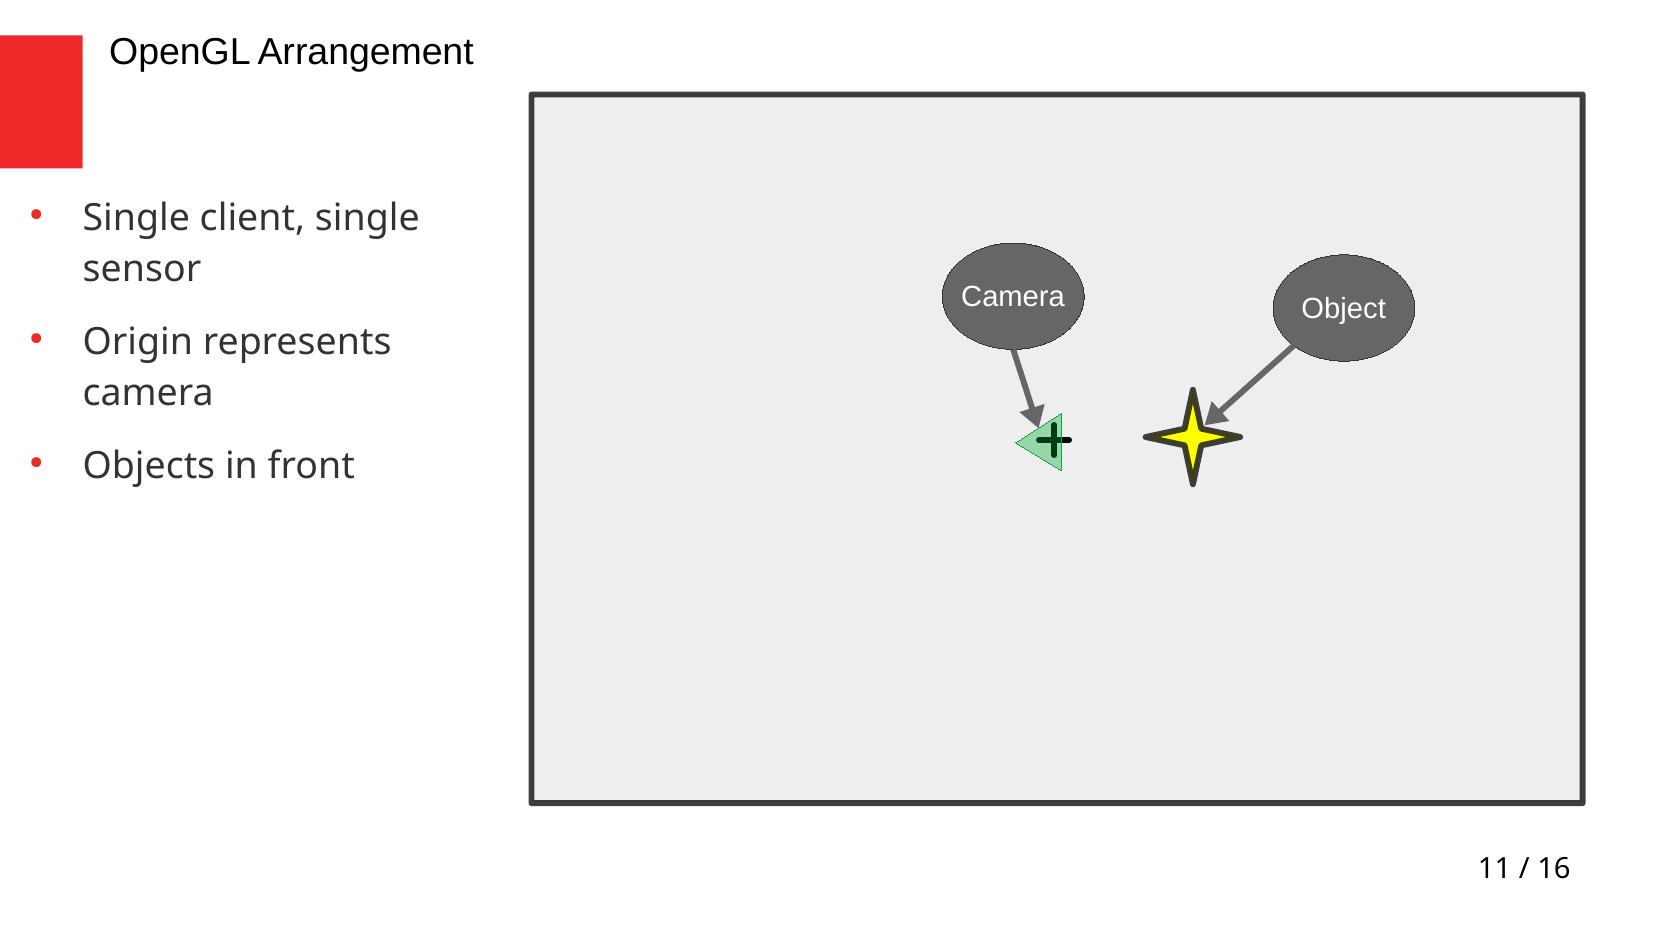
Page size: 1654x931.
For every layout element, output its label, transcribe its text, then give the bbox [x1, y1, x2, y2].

text_box [531, 94, 1583, 804]
text_box Camera [942, 243, 1085, 350]
text_box OpenGL Arrangement [94, 23, 508, 95]
text_box Object [1273, 254, 1415, 362]
list Single client, single sensor Origin represents camera Objects in front [11, 190, 508, 863]
